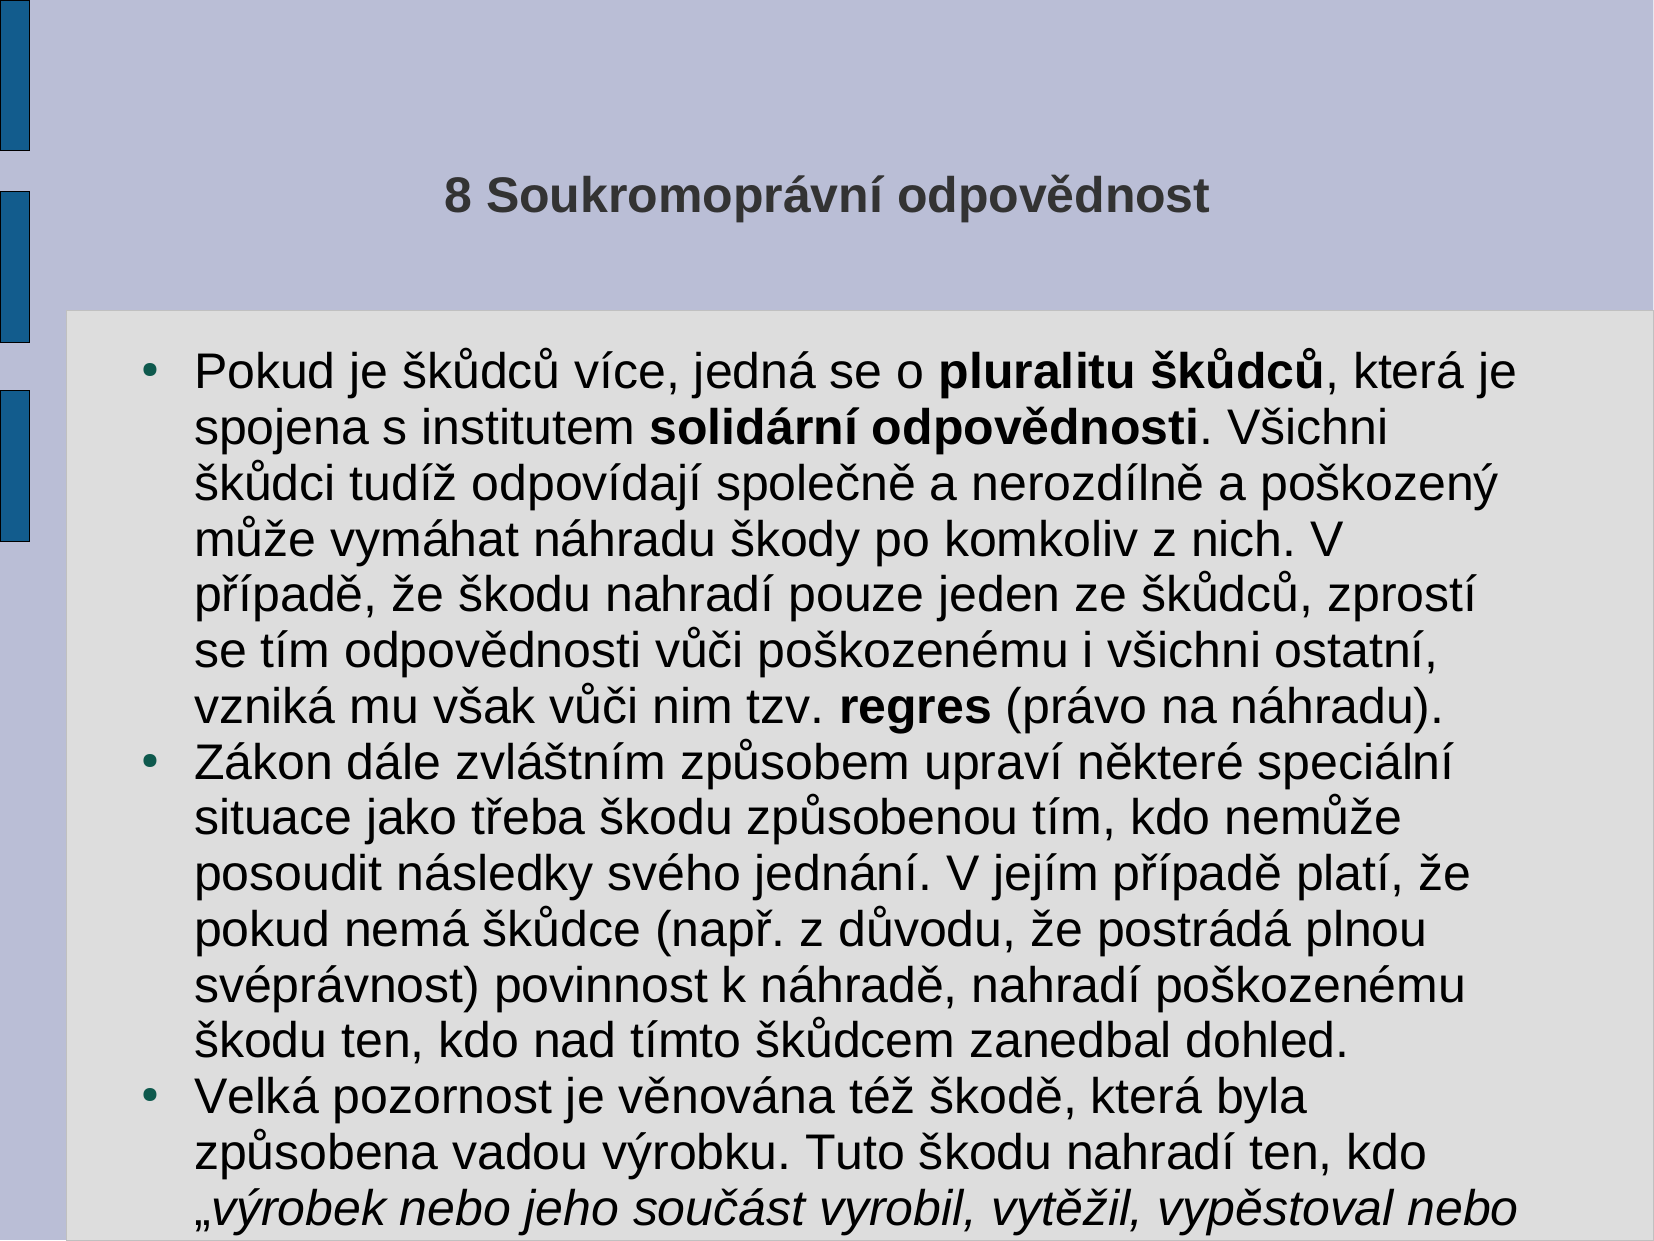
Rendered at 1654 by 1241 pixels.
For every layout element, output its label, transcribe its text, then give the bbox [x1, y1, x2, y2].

list Pokud je škůdců více, jedná se o pluralitu škůdců, která je spojena s institutem solidární odpovědnosti. Všichni škůdci tudíž odpovídají společně a nerozdílně a poškozený může vymáhat náhradu škody po komkoliv z nich. V případě, že škodu nahradí pouze jeden ze škůdců, zprostí se tím odpovědnosti vůči poškozenému i všichni ostatní, vzniká mu však vůči nim tzv. regres (právo na náhradu). Zákon dále zvláštním způsobem upraví některé speciální situace jako třeba škodu způsobenou tím, kdo nemůže posoudit následky svého jednání. V jejím případě platí, že pokud nemá škůdce (např. z důvodu, že postrádá plnou svéprávnost) povinnost k náhradě, nahradí poškozenému škodu ten, kdo nad tímto škůdcem zanedbal dohled. Velká pozornost je věnována též škodě, která byla způsobena vadou výrobku. Tuto škodu nahradí ten, kdo „výrobek nebo jeho součást vyrobil, vytěžil, vypěstoval nebo [123, 343, 1536, 1241]
title 8 Soukromoprávní odpovědnost [121, 91, 1534, 299]
